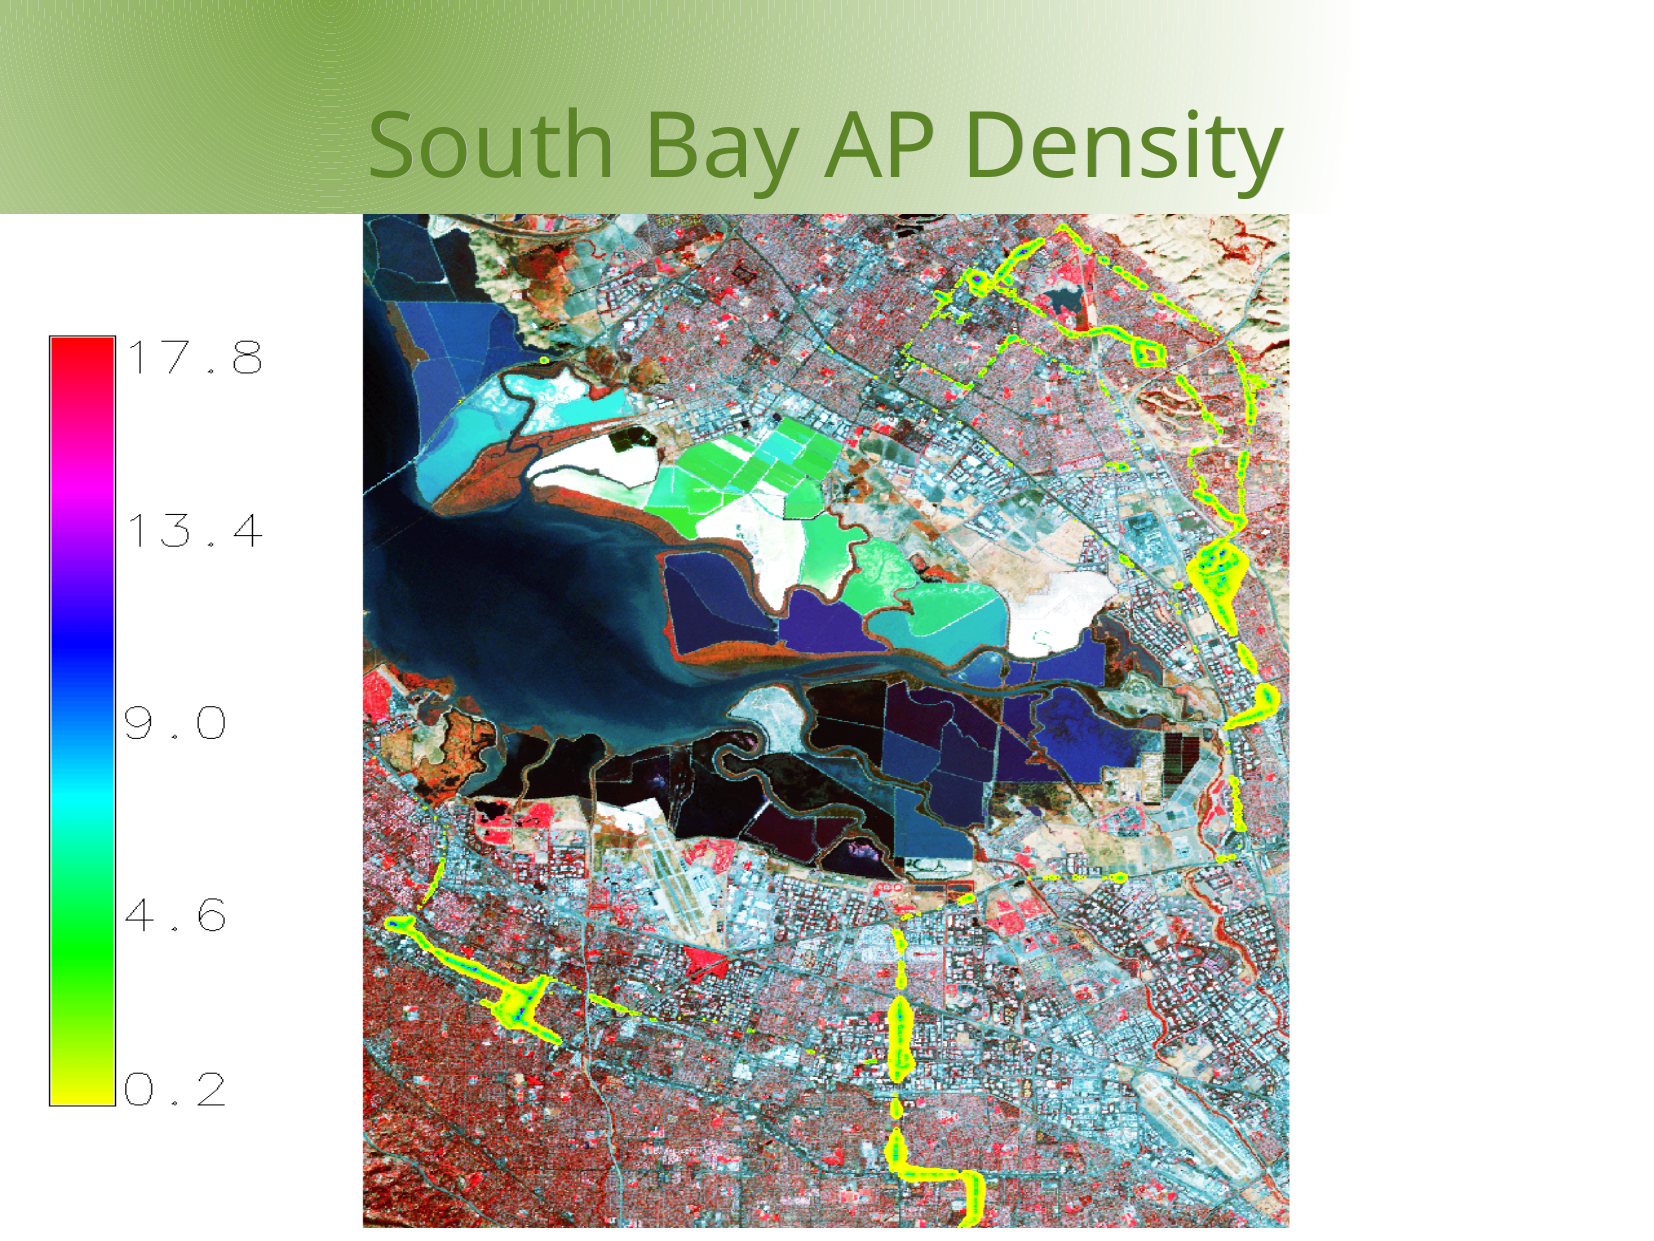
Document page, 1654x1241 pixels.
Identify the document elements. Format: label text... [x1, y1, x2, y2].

picture [0, 214, 1654, 1228]
title South Bay AP Density [119, 38, 1533, 214]
